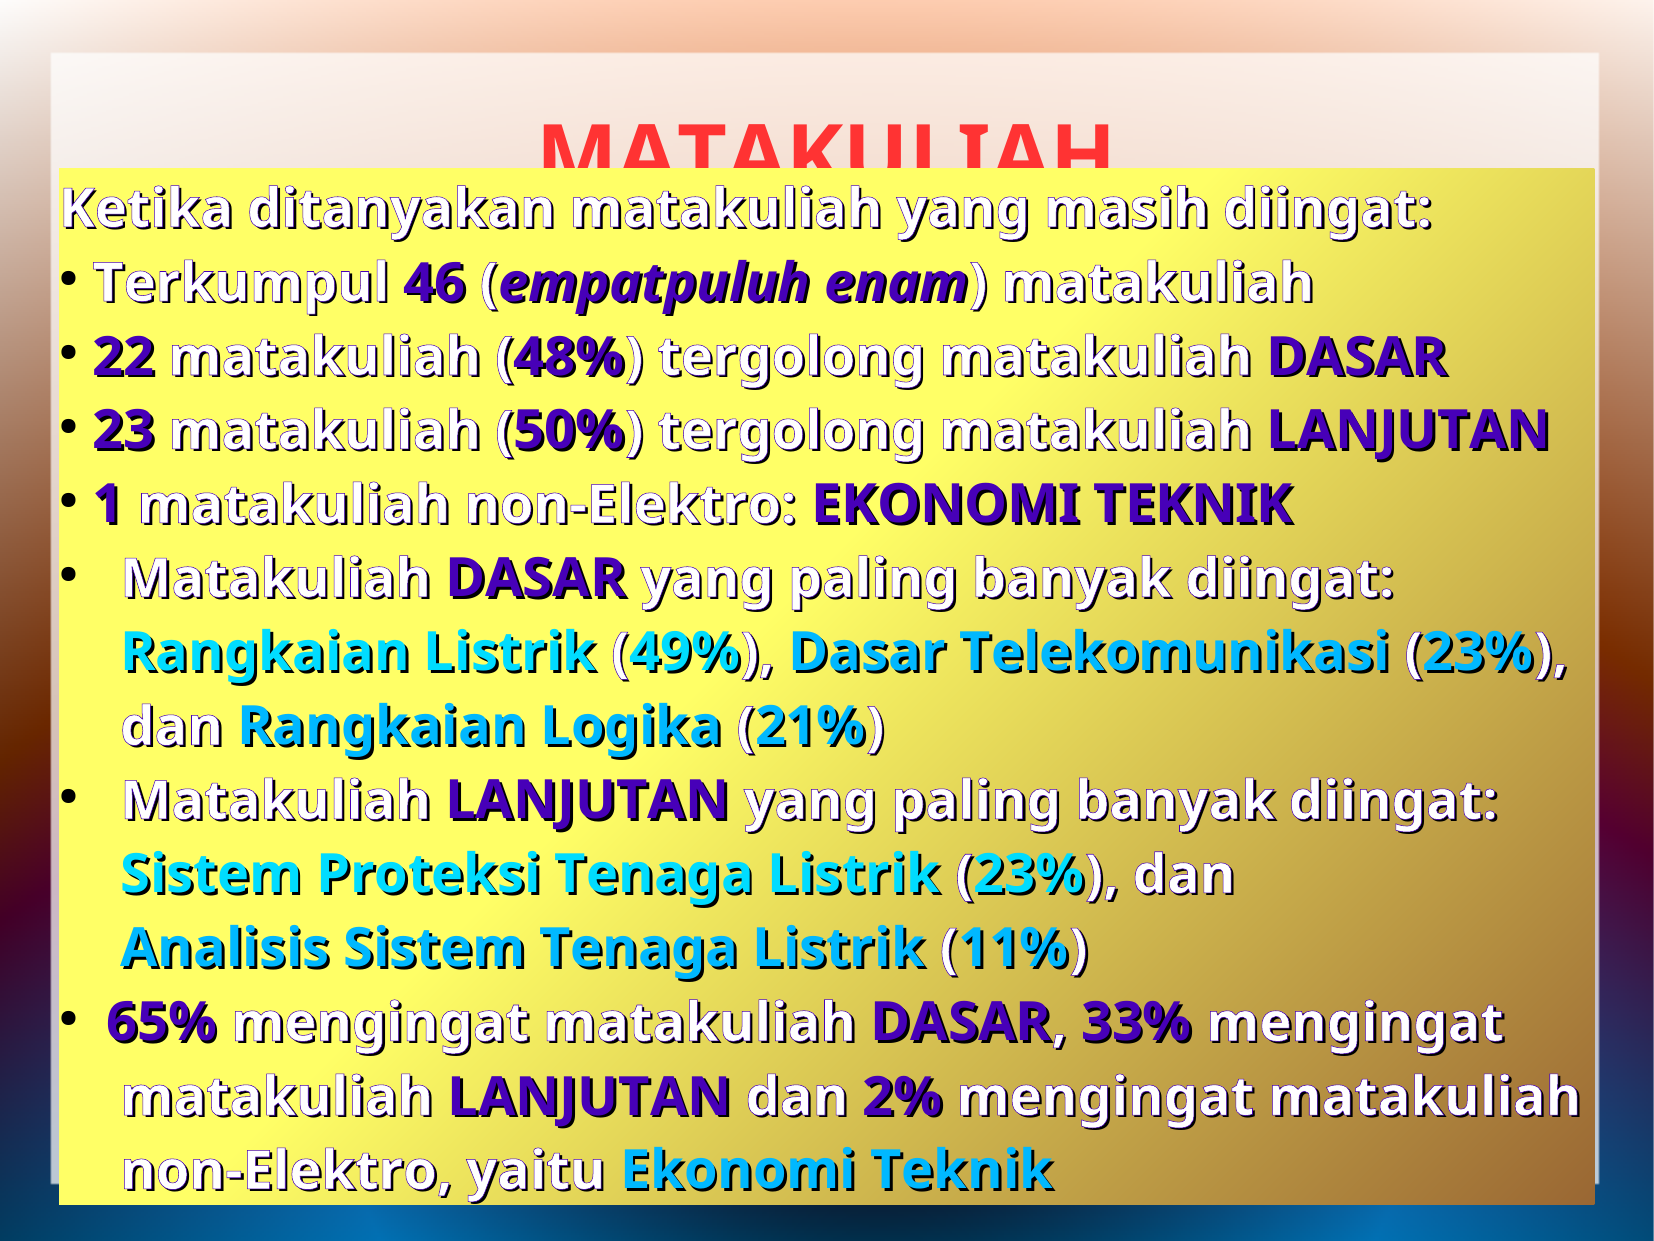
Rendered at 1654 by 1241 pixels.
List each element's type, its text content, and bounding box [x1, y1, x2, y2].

picture [0, 0, 1654, 1241]
subtitle Ketika ditanyakan matakuliah yang masih diingat: Terkumpul 46 (empatpuluh enam) matakuliah 22 matakuliah (48%) tergolong matakuliah DASAR 23 matakuliah (50%) tergolong matakuliah LANJUTAN 1 matakuliah non-Elektro: EKONOMI TEKNIK Matakuliah DASAR yang paling banyak diingat: Rangkaian Listrik (49%), Dasar Telekomunikasi (23%), dan Rangkaian Logika (21%) Matakuliah LANJUTAN yang paling banyak diingat: Sistem Proteksi Tenaga Listrik (23%), dan Analisis Sistem Tenaga Listrik (11%) 65% mengingat matakuliah DASAR, 33% mengingat matakuliah LANJUTAN dan 2% mengingat matakuliah non-Elektro, yaitu Ekonomi Teknik [59, 255, 1595, 1118]
title MATAKULIAH [82, 49, 1571, 168]
